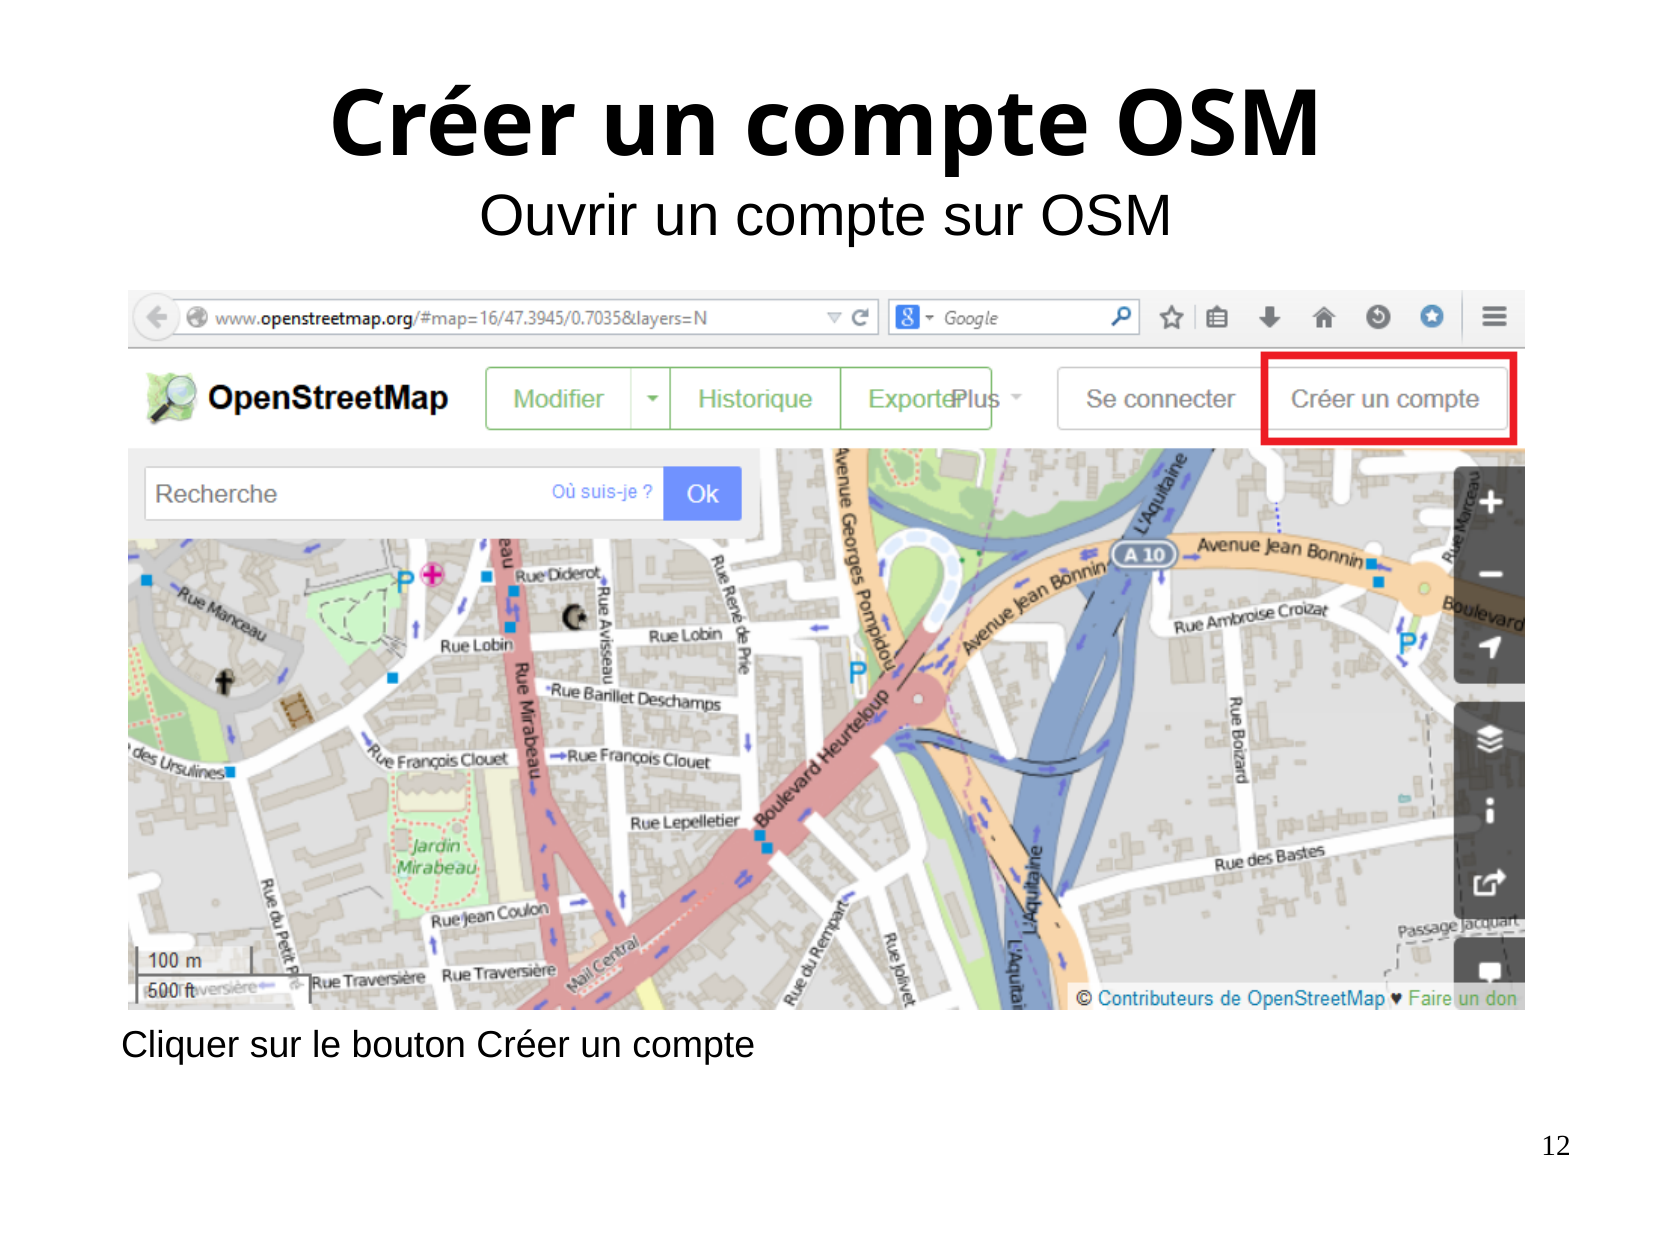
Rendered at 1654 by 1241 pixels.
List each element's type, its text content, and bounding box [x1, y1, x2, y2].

text_box Cliquer sur le bouton Créer un compte [106, 1015, 1536, 1073]
title Créer un compte OSM Ouvrir un compte sur OSM [82, 49, 1571, 257]
picture [128, 290, 1525, 1010]
